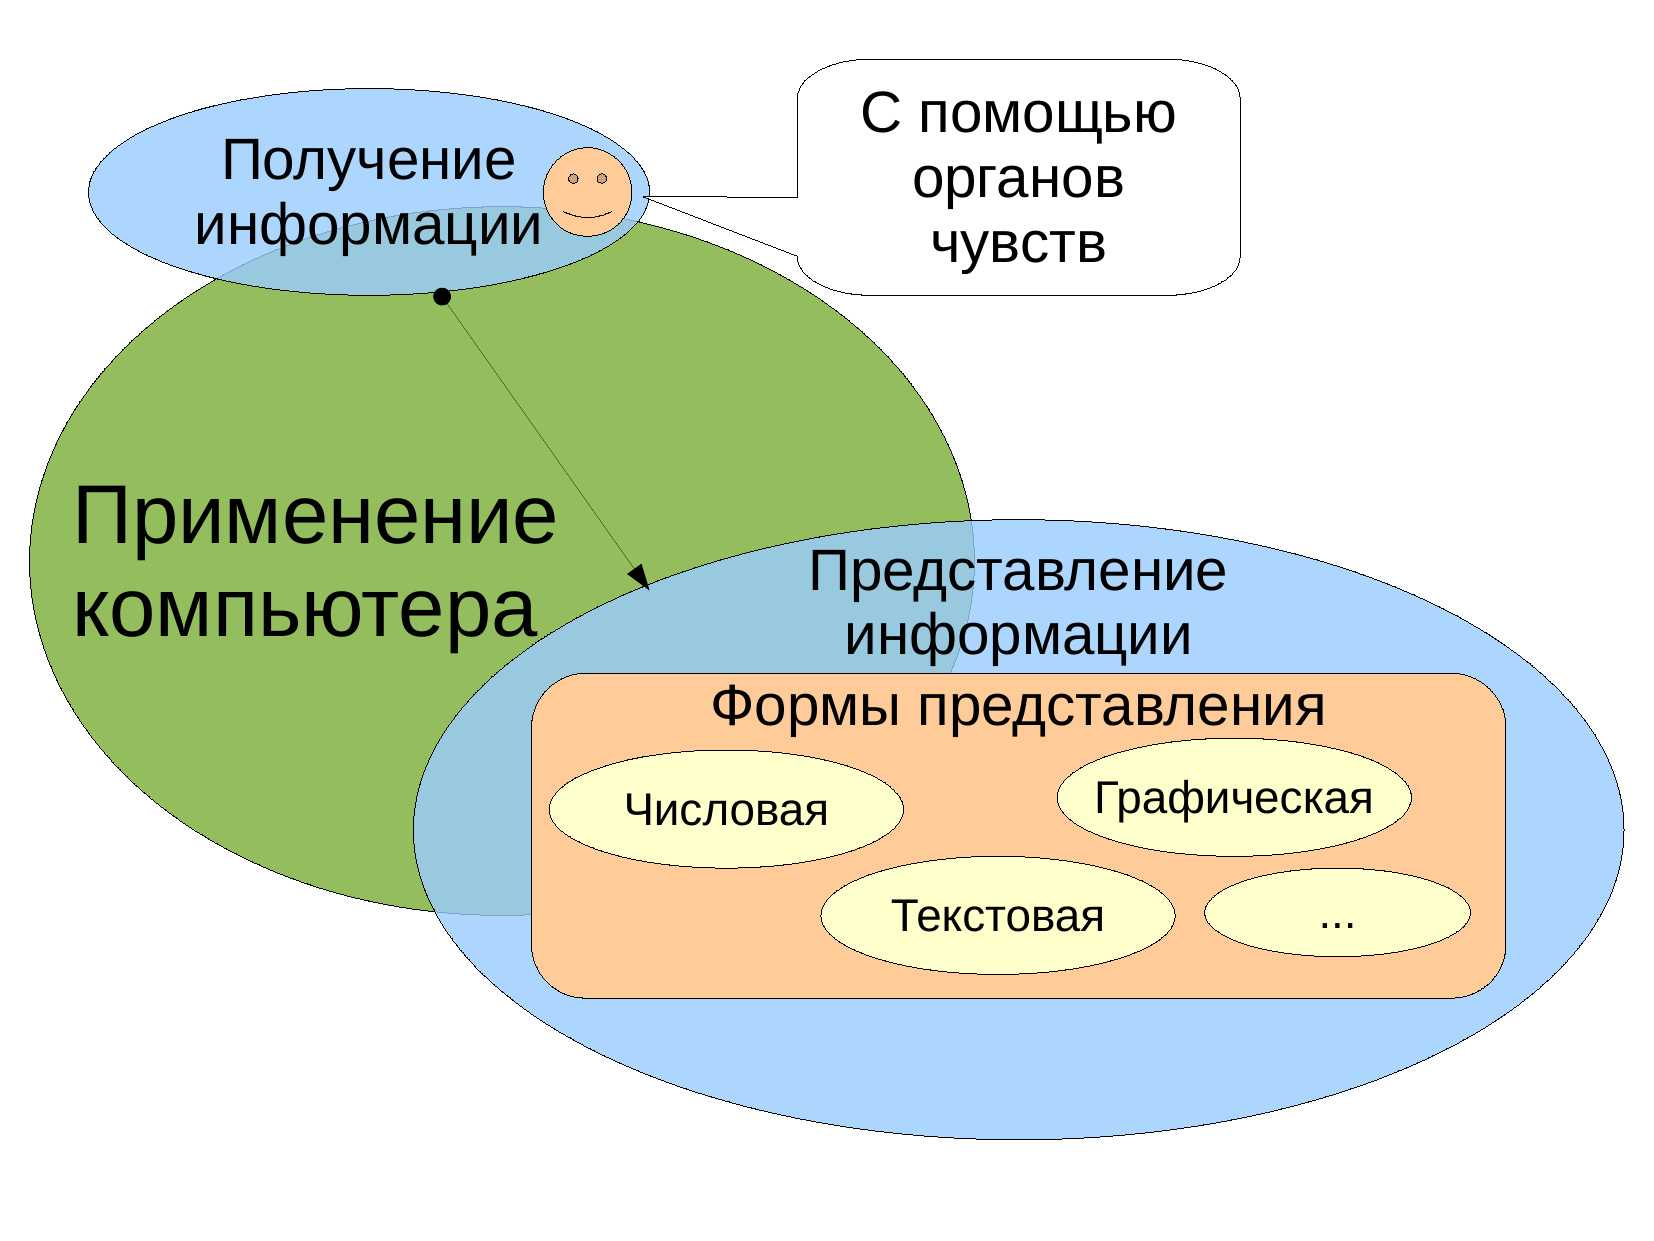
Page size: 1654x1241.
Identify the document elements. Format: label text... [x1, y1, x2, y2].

text_box ... [1204, 868, 1471, 957]
text_box Графическая [1057, 738, 1412, 857]
text_box Представление информации [413, 519, 1625, 1140]
text_box Получение информации [88, 88, 650, 296]
text_box Применение компьютера [29, 279, 642, 912]
text_box С помощью органов чувств [643, 59, 1241, 296]
text_box Формы представления [531, 673, 1506, 999]
text_box Применение компьютера [449, 221, 972, 584]
text_box Текстовая [820, 856, 1176, 975]
text_box [543, 147, 632, 237]
text_box Числовая [549, 750, 904, 869]
